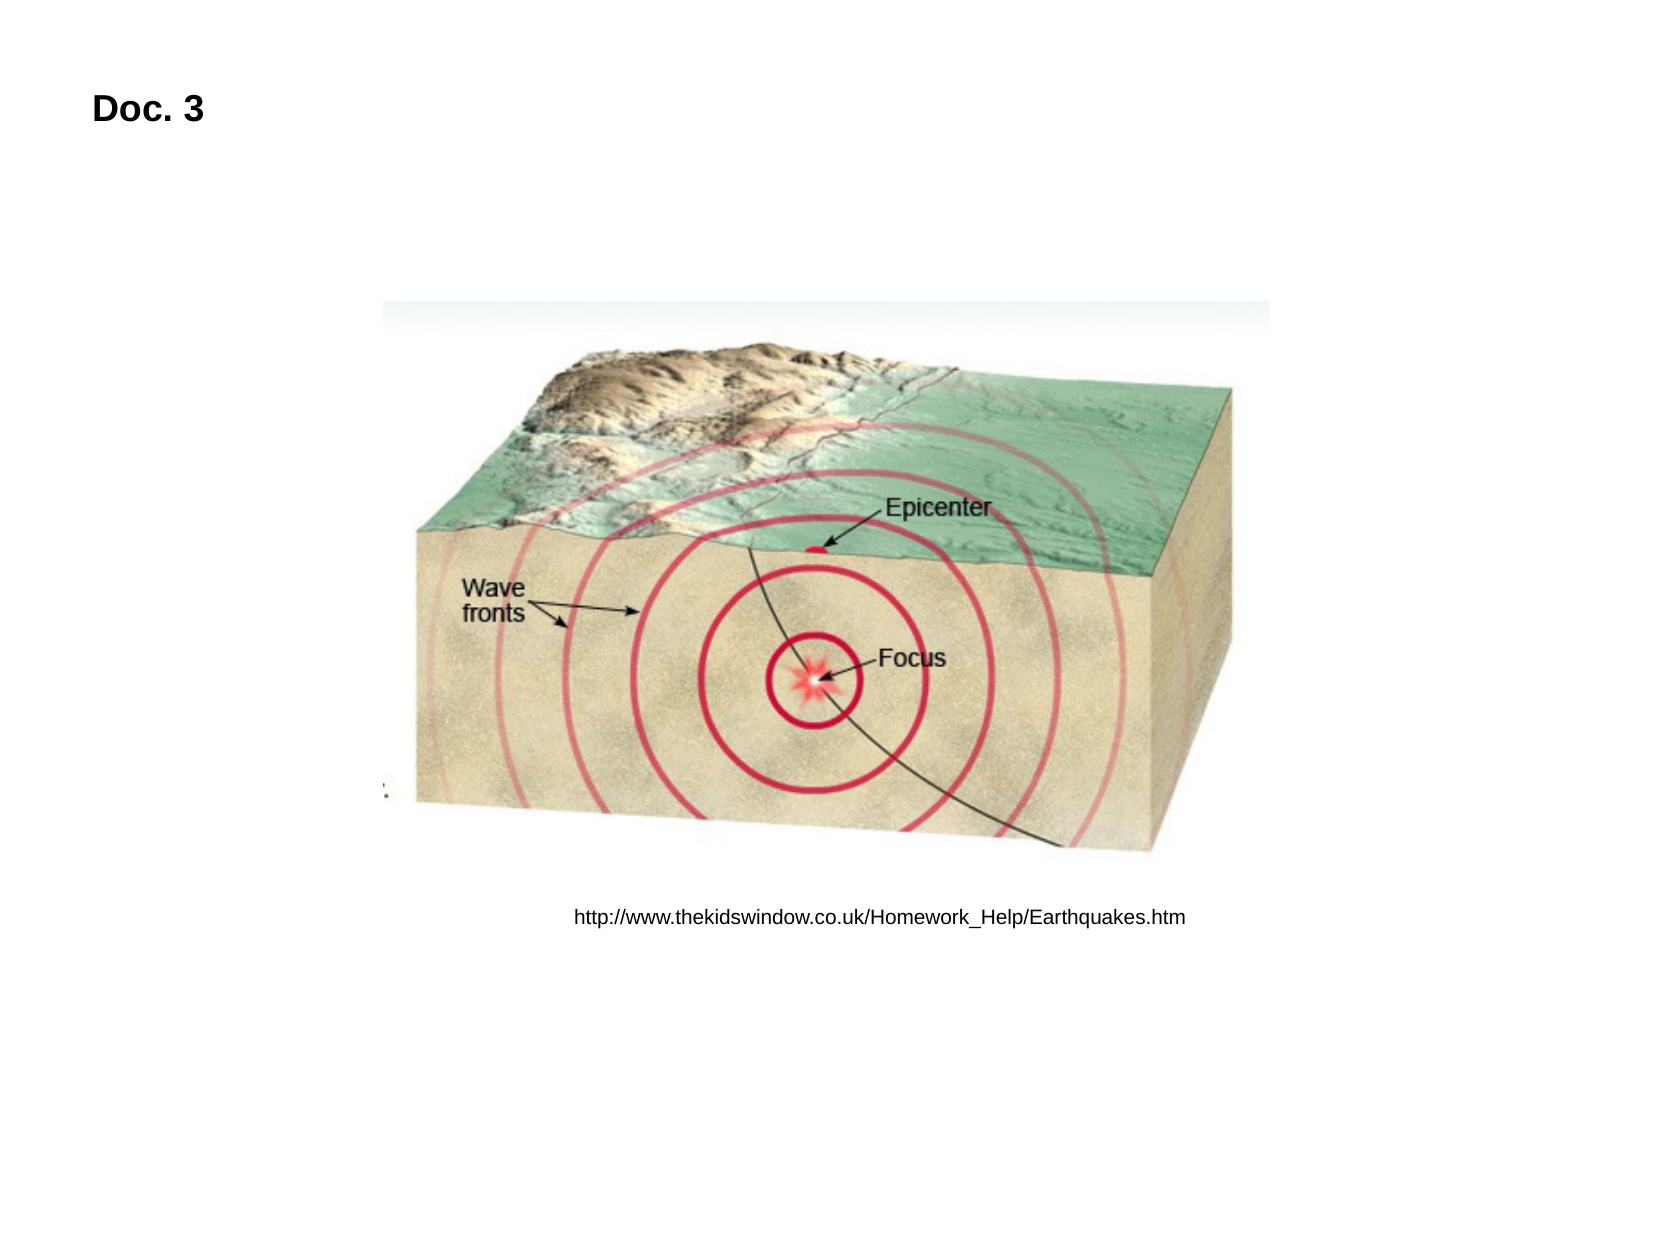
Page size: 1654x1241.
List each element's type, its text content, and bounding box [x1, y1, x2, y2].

picture [383, 301, 1270, 877]
text_box Doc. 3 [77, 80, 199, 144]
text_box http://www.thekidswindow.co.uk/Homework_Help/Earthquakes.htm [559, 898, 1095, 939]
